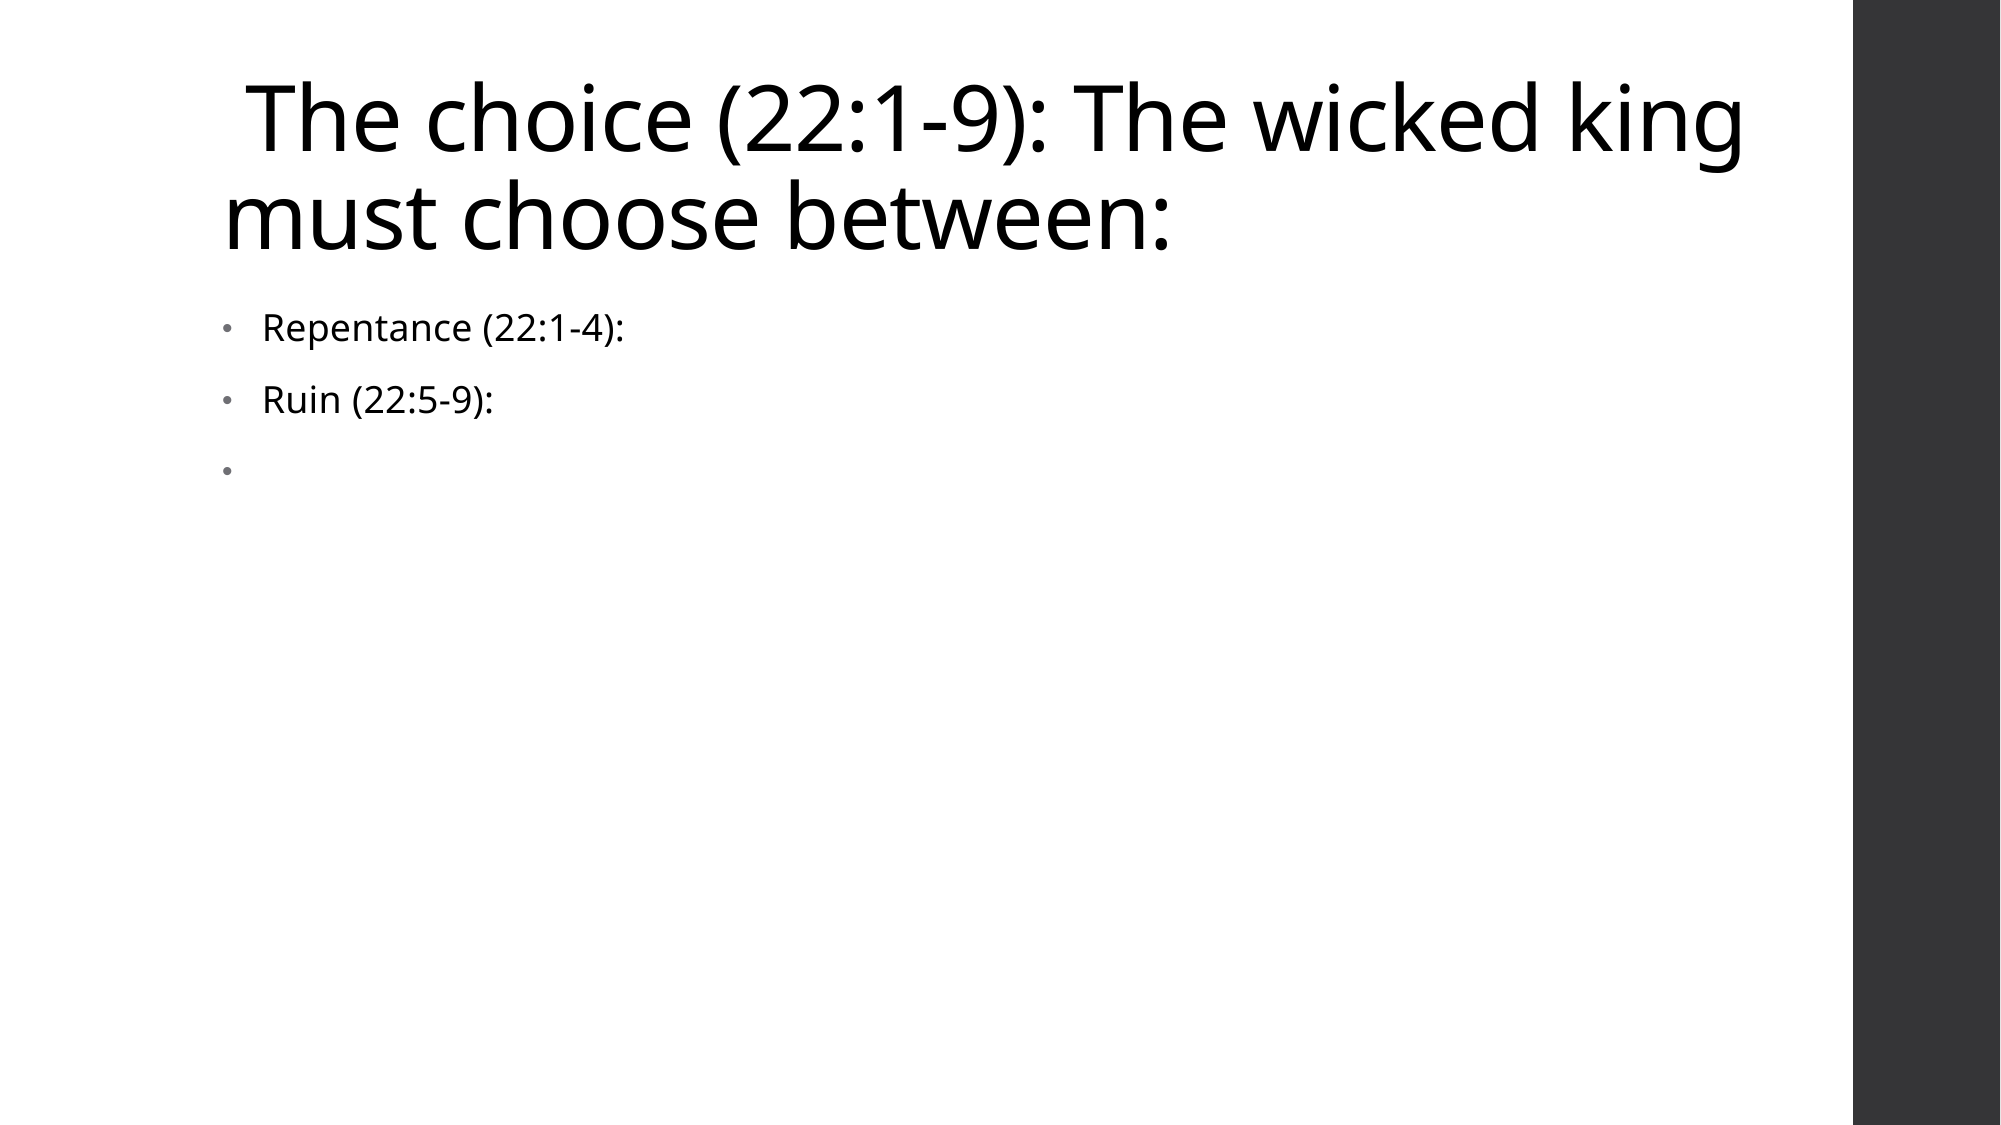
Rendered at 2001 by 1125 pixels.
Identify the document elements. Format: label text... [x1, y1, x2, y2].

list Repentance (22:1-4): Ruin (22:5-9): [206, 299, 1617, 1014]
title The choice (22:1-9): The wicked king must choose between: [206, 60, 1797, 278]
